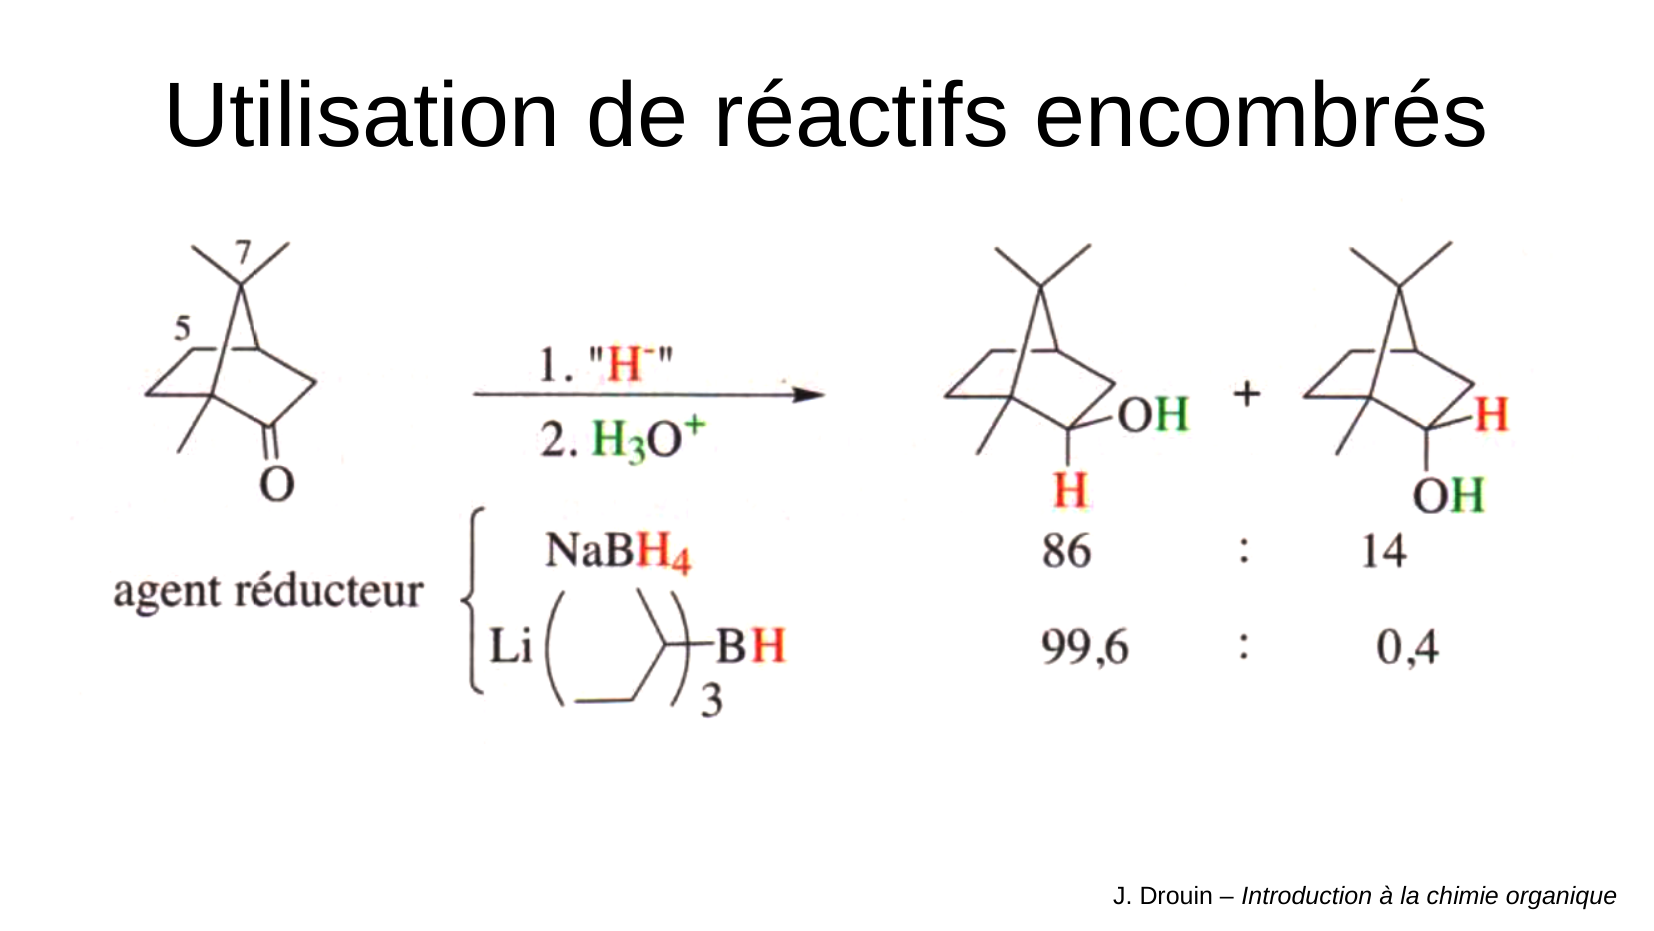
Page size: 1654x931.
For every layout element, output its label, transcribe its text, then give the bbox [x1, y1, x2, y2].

text_box J. Drouin – Introduction à la chimie organique [1098, 874, 1654, 931]
title Utilisation de réactifs encombrés [82, 37, 1571, 186]
picture [65, 186, 1599, 749]
